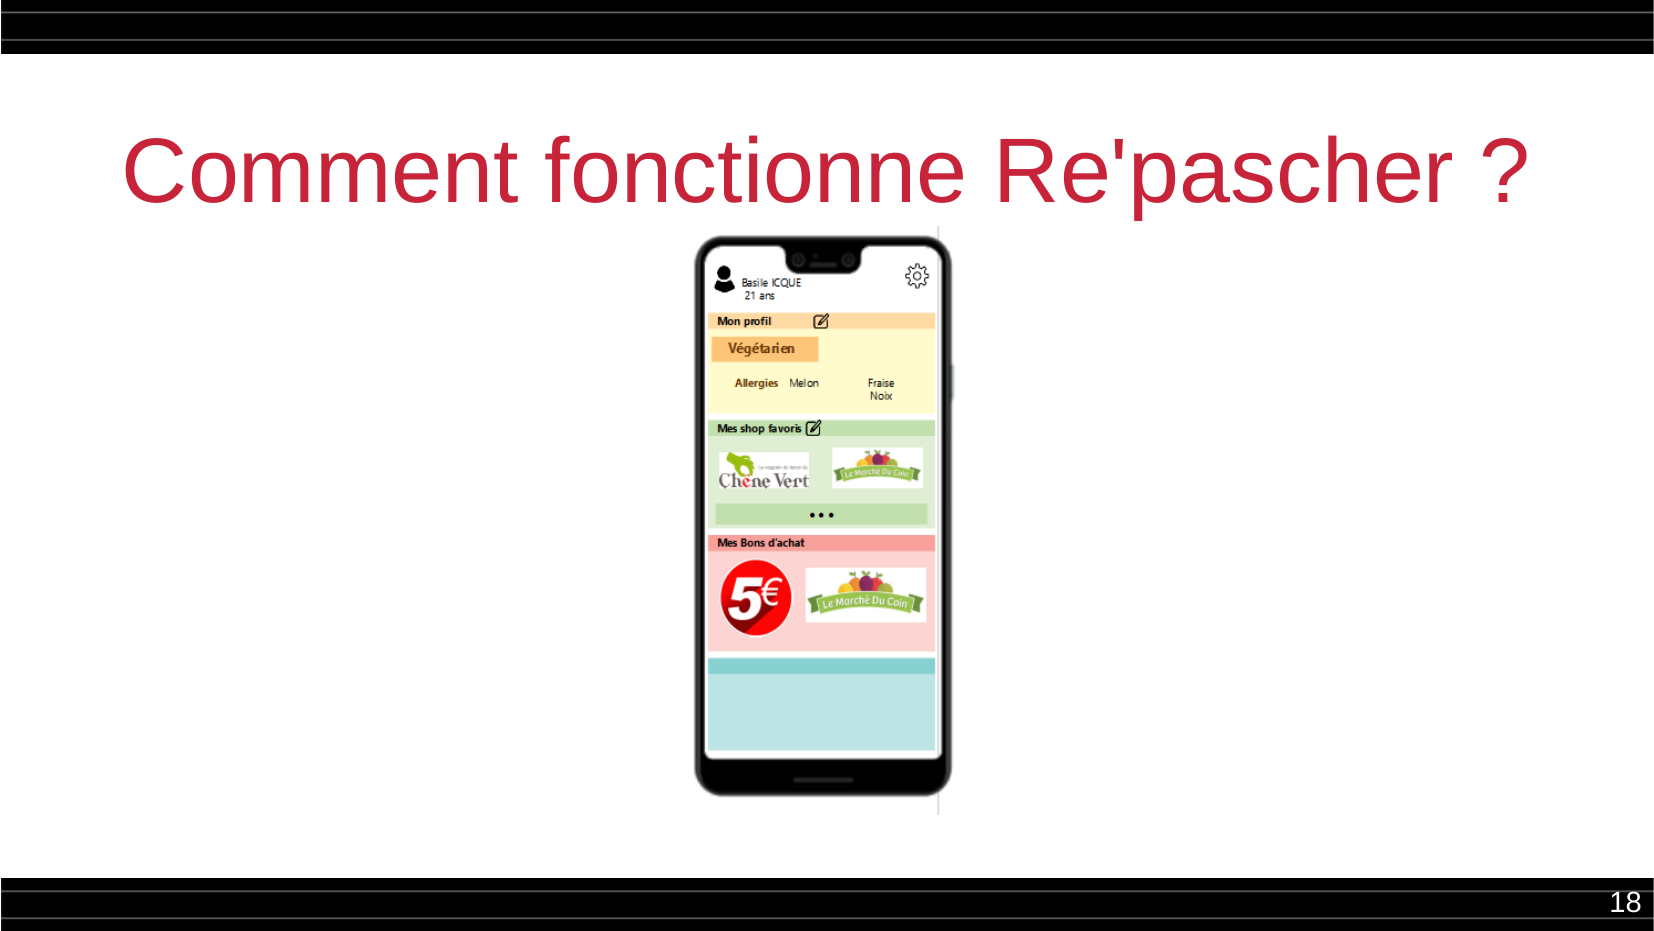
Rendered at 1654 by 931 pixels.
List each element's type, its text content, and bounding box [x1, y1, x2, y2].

picture [1, 0, 1654, 54]
picture [685, 226, 969, 815]
picture [1, 878, 1654, 931]
title Comment fonctionne Re'pascher ? [82, 92, 1571, 249]
